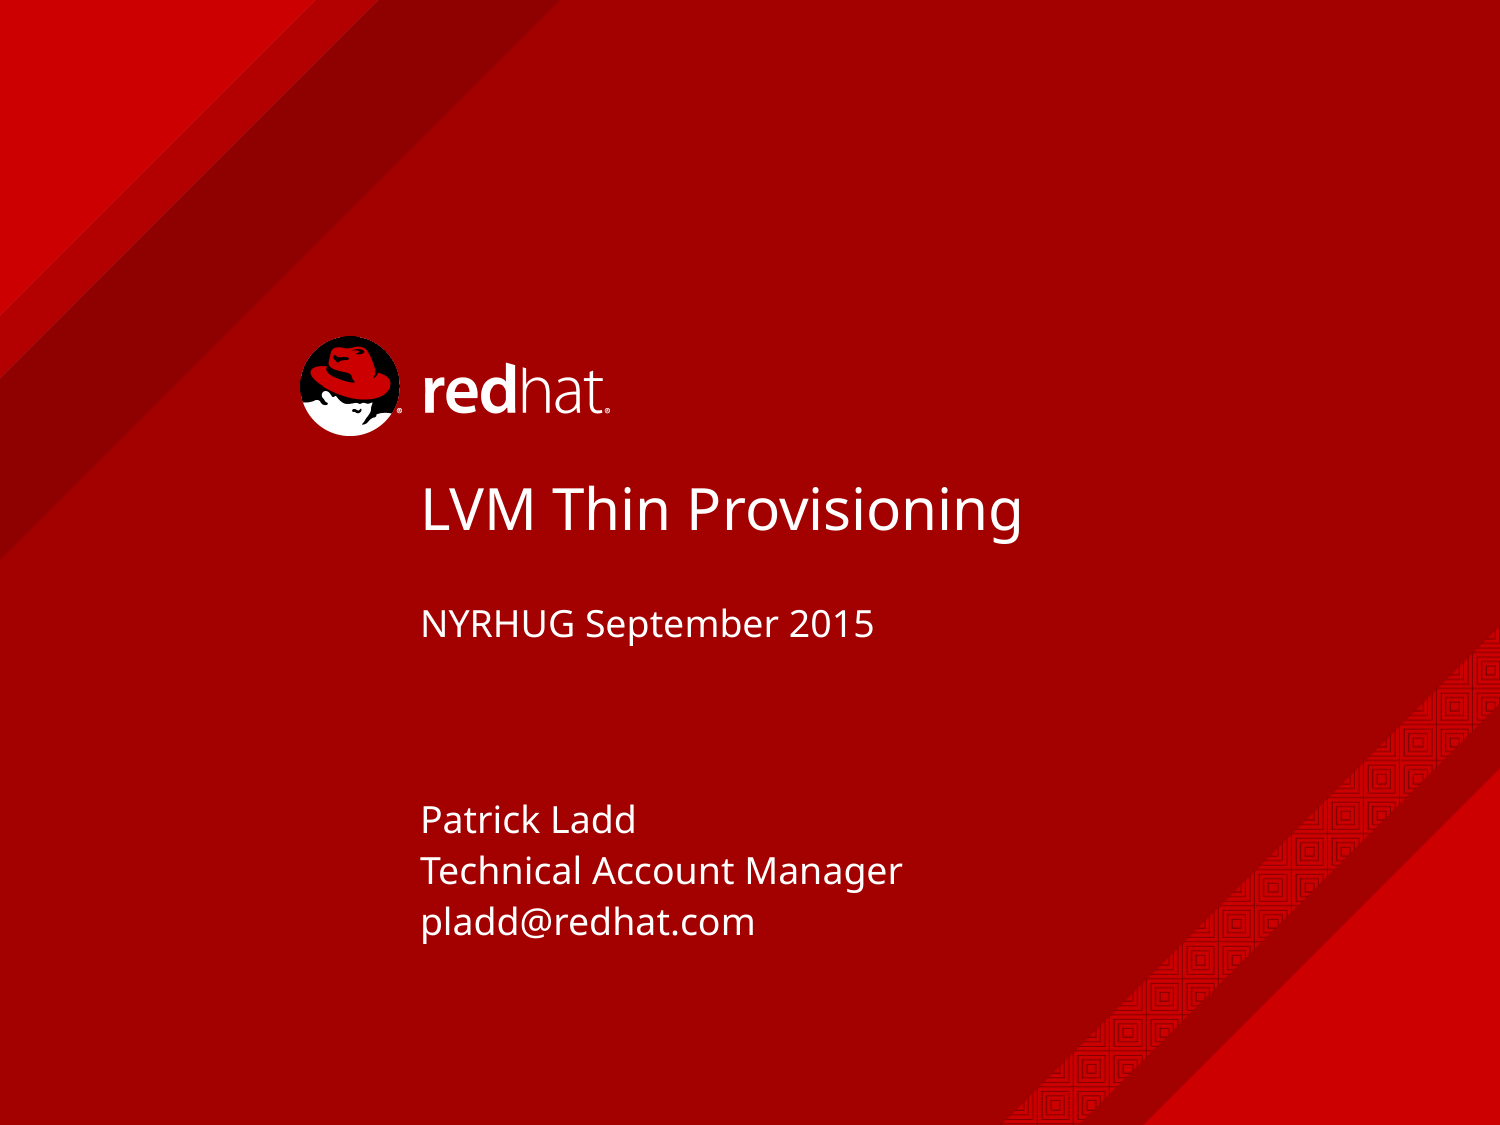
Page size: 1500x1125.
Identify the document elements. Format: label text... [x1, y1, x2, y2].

subtitle Patrick Ladd Technical Account Manager pladd@redhat.com [420, 682, 1411, 1036]
title LVM Thin Provisioning NYRHUG September 2015 [420, 467, 1381, 656]
picture [0, 0, 1500, 1125]
